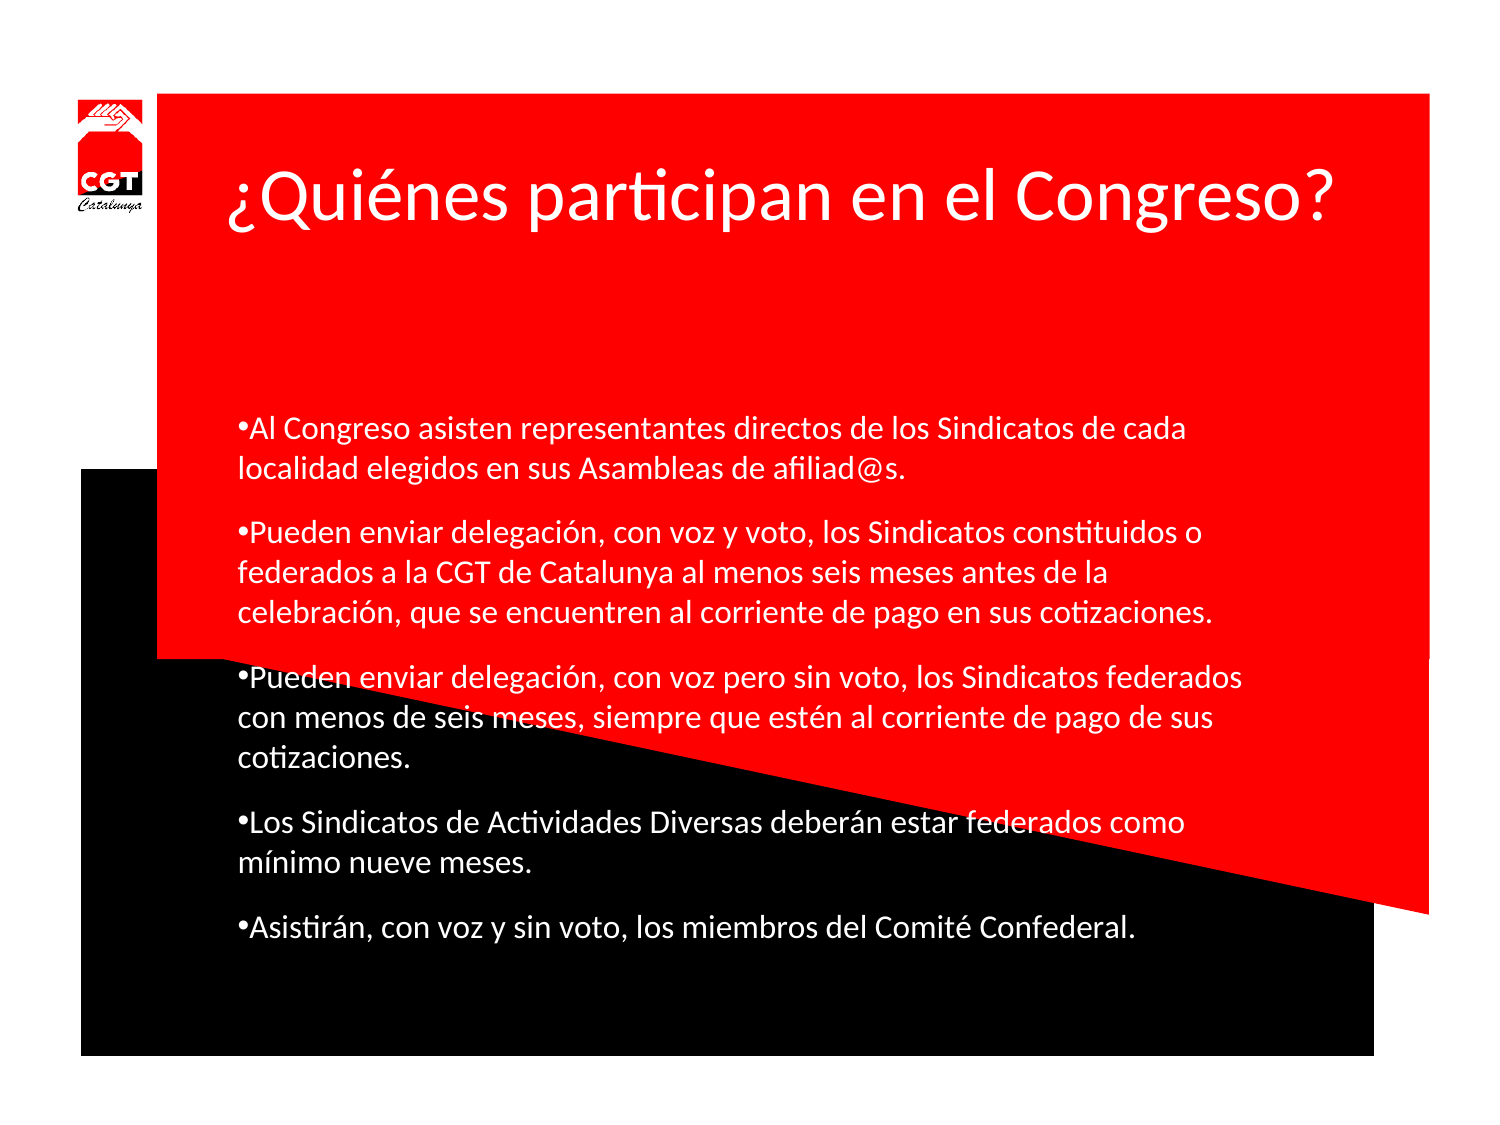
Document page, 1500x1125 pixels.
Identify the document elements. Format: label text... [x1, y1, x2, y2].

chart [70, 93, 153, 220]
title ¿Quiénes participan en el Congreso? [152, 70, 1428, 312]
text_box [81, 93, 1430, 1055]
text_box Al Congreso asisten representantes directos de los Sindicatos de cada localidad elegidos en sus Asambleas de afiliad@s. Pueden enviar delegación, con voz y voto, los Sindicatos constituidos o federados a la CGT de Catalunya al menos seis meses antes de la celebración, que se encuentren al corriente de pago en sus cotizaciones. Pueden enviar delegación, con voz pero sin voto, los Sindicatos federados con menos de seis meses, siempre que estén al corriente de pago de sus cotizaciones. Los Sindicatos de Actividades Diversas deberán estar federados como mínimo nueve meses. Asistirán, con voz y sin voto, los miembros del Comité Confederal. [222, 398, 1273, 961]
